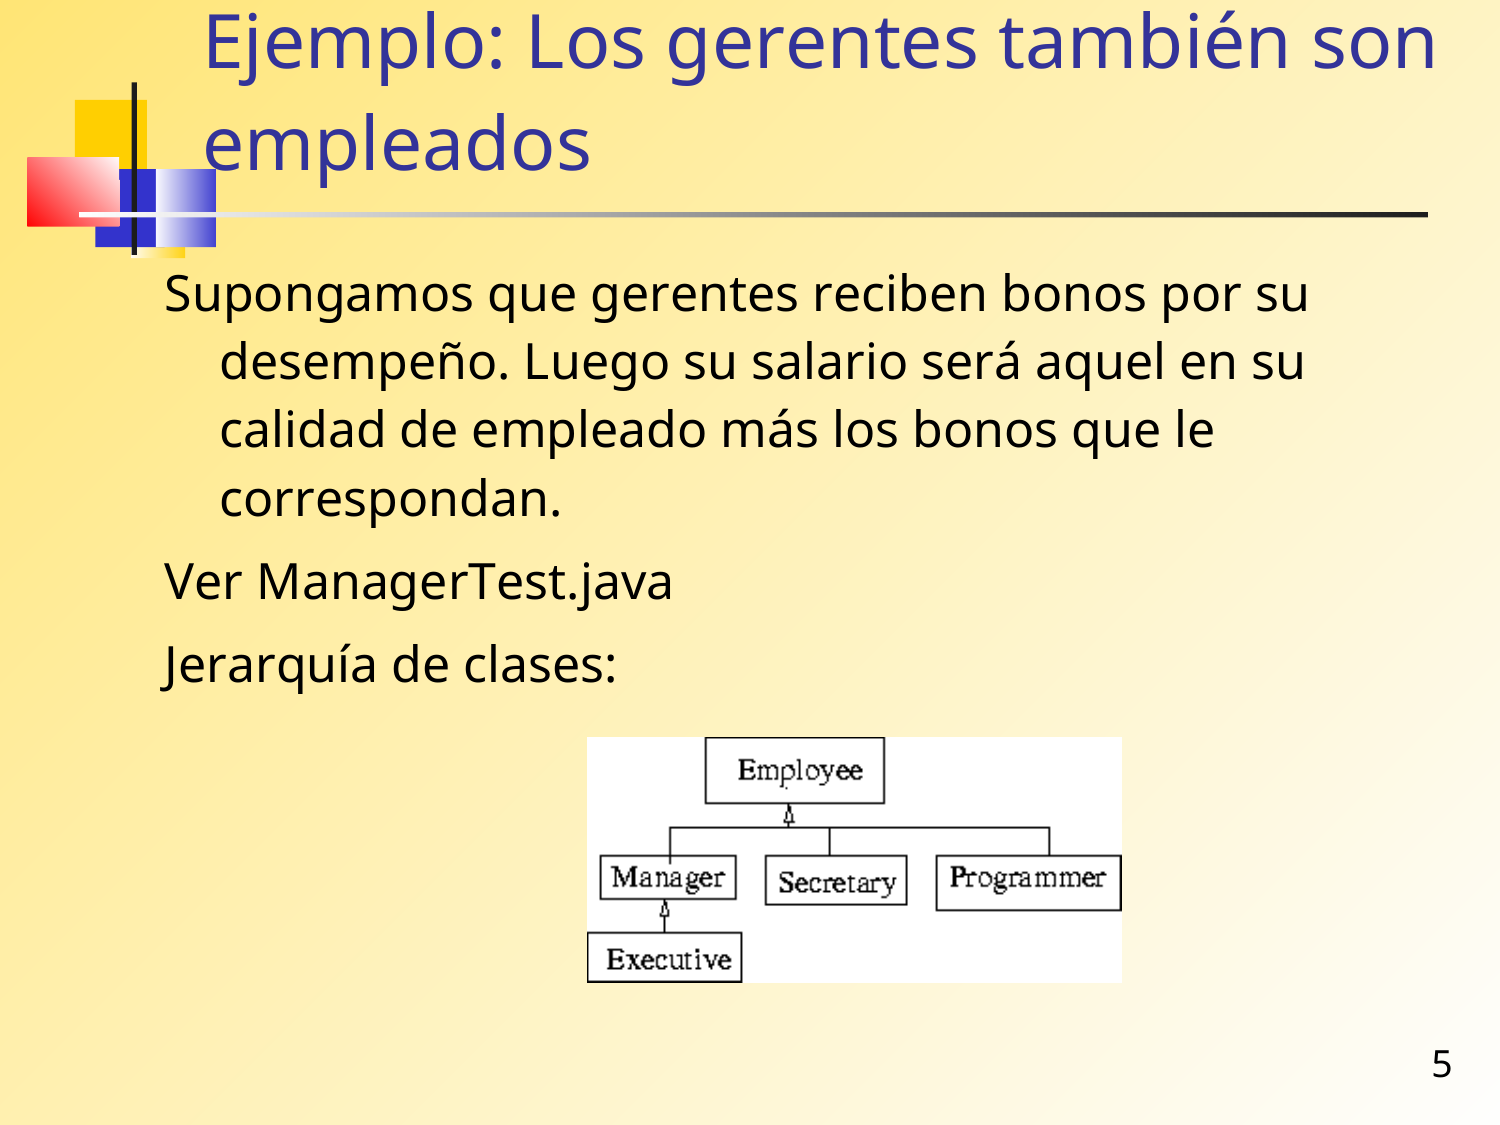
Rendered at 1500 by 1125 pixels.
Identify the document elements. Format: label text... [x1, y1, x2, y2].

title Ejemplo: Los gerentes también son empleados [187, 1, 1466, 201]
list Supongamos que gerentes reciben bonos por su desempeño. Luego su salario será aquel en su calidad de empleado más los bonos que le correspondan. Ver ManagerTest.java Jerarquía de clases: [150, 249, 1426, 801]
picture [587, 737, 1122, 983]
